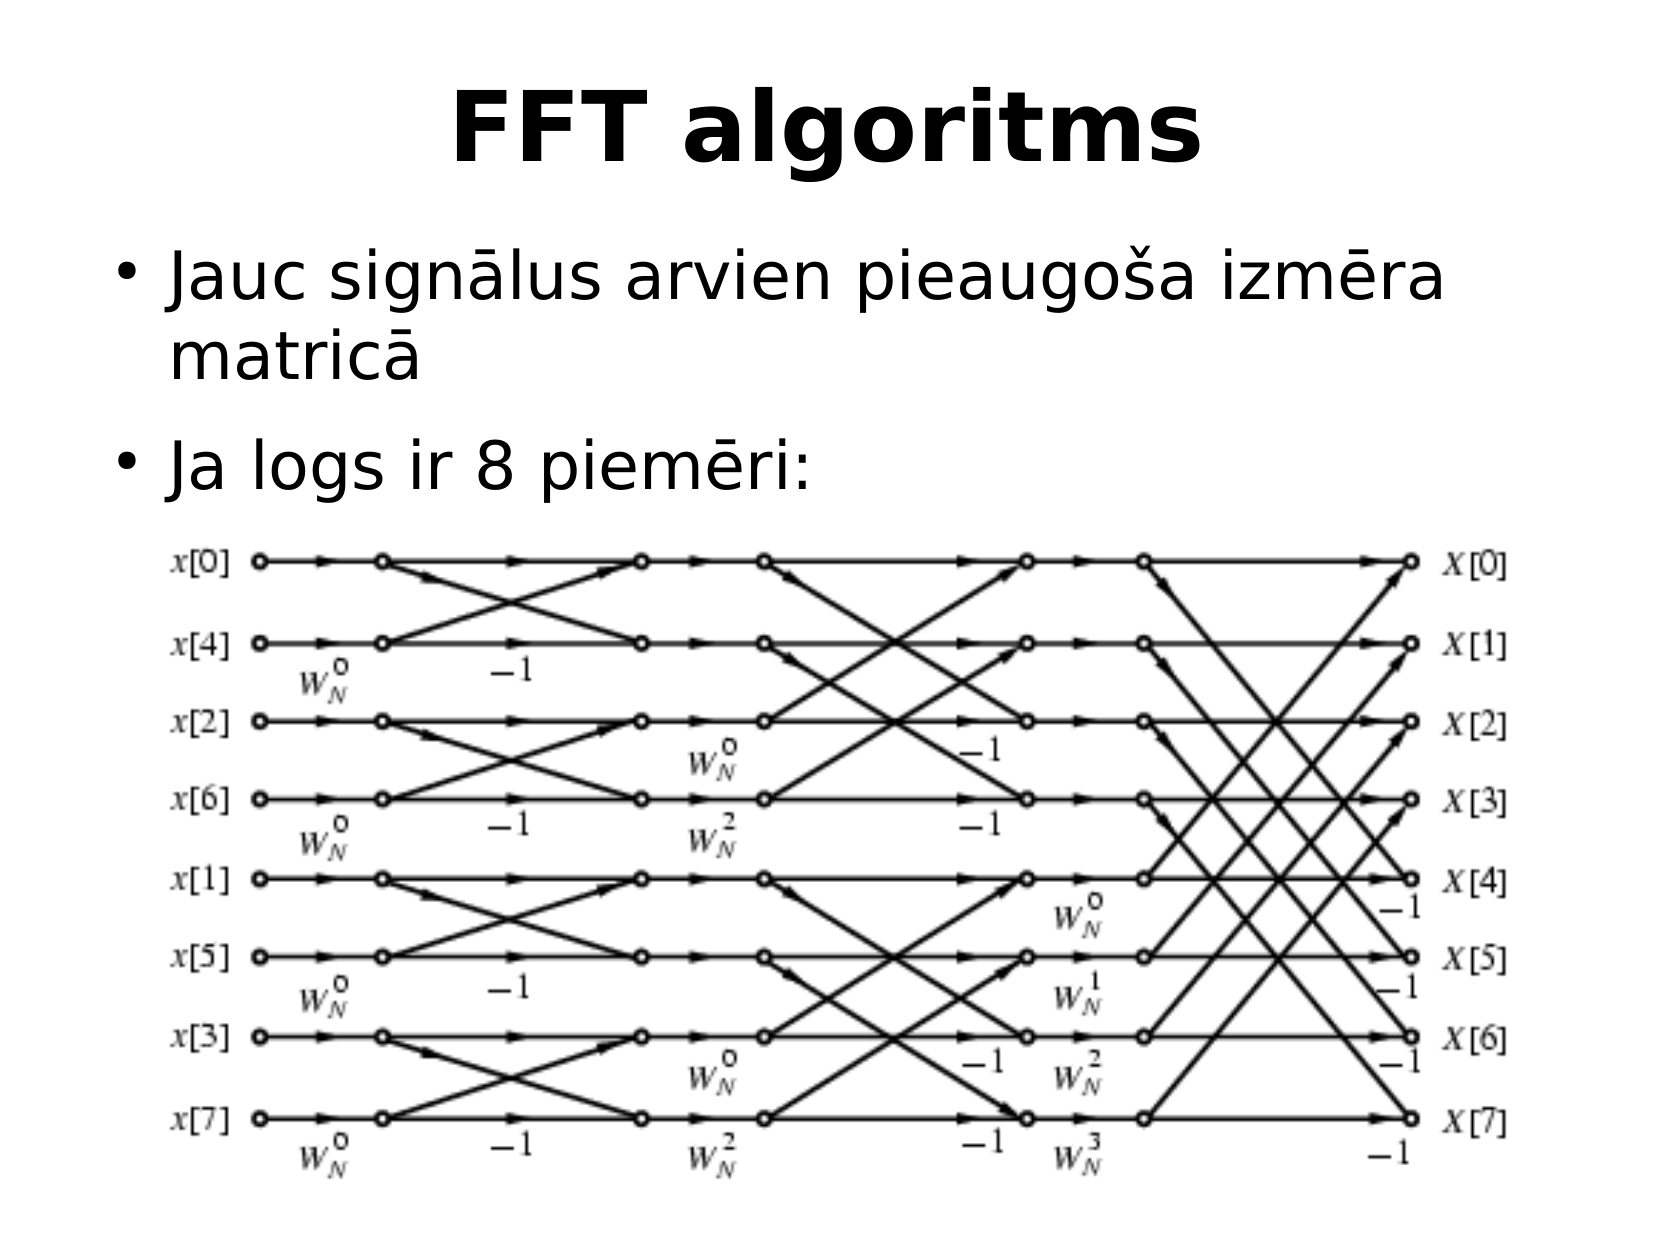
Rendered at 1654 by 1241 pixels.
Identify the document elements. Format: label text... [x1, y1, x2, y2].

list Jauc signālus arvien pieaugoša izmēra matricā Ja logs ir 8 piemēri: [82, 225, 1538, 683]
title FFT algoritms [82, 49, 1571, 196]
picture [169, 536, 1512, 1185]
